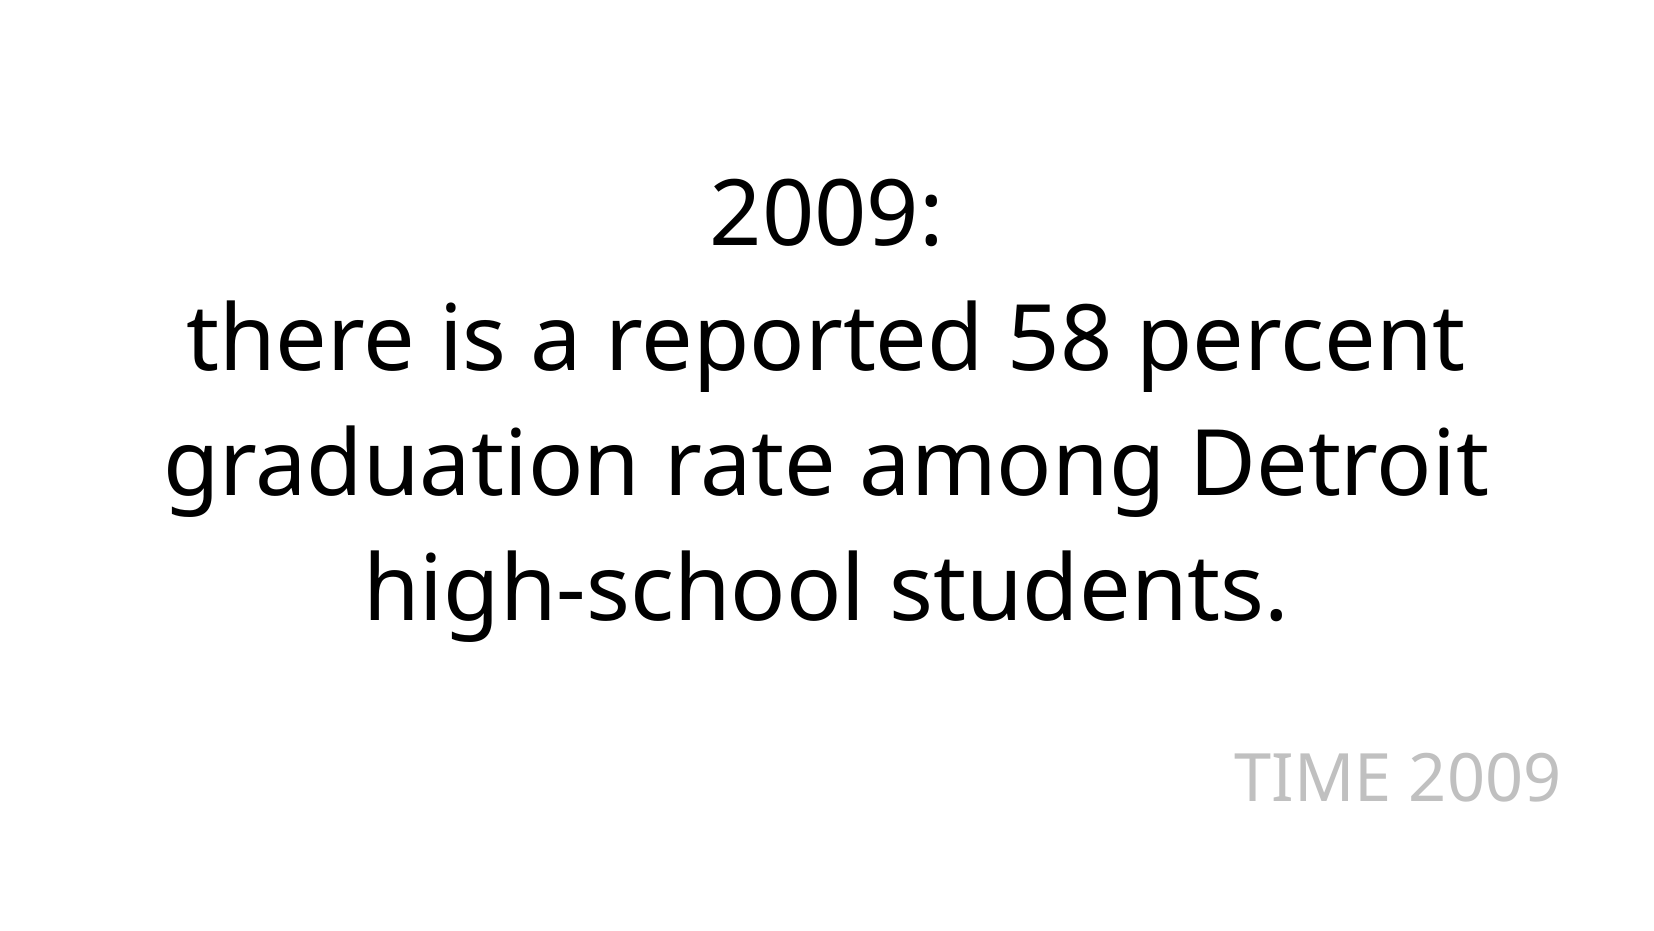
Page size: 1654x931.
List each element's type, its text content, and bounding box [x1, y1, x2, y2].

text_box TIME 2009 [75, 713, 1577, 838]
subtitle 2009: there is a reported 58 percent graduation rate among Detroit high-school students. [82, 0, 1571, 713]
